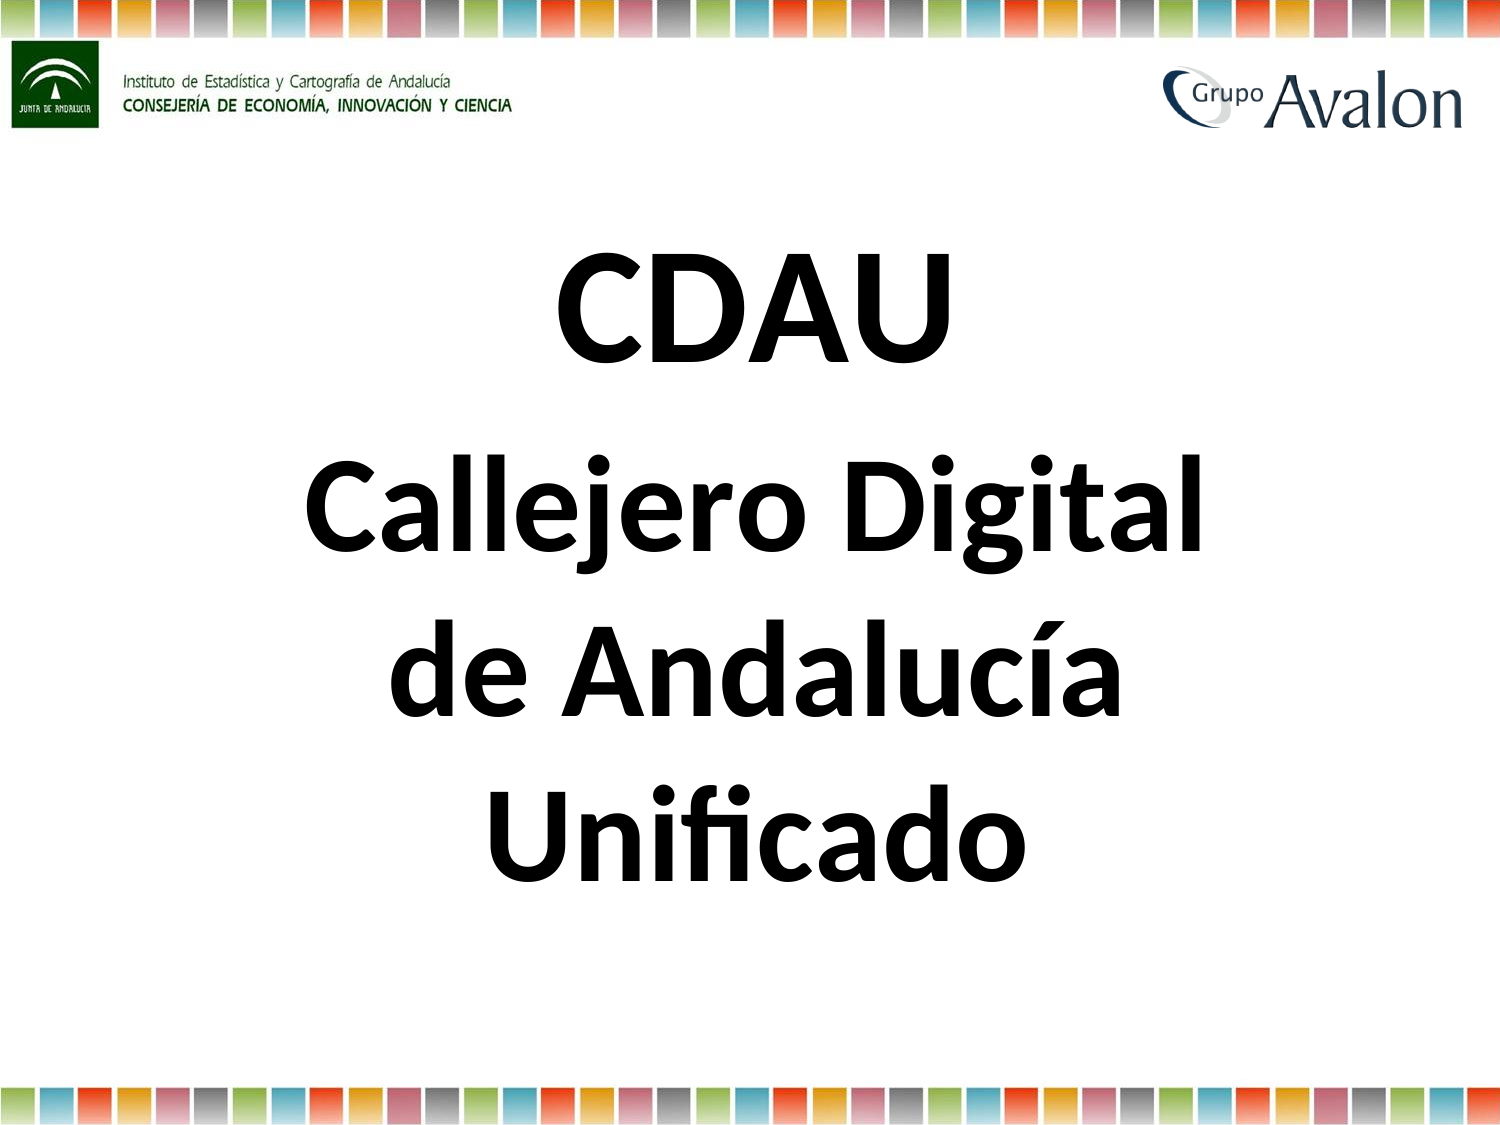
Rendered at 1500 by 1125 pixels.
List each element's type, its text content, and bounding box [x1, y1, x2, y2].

text_box CDAU Callejero Digital de Andalucía Unificado [191, 196, 1294, 847]
picture [0, 0, 1500, 1125]
